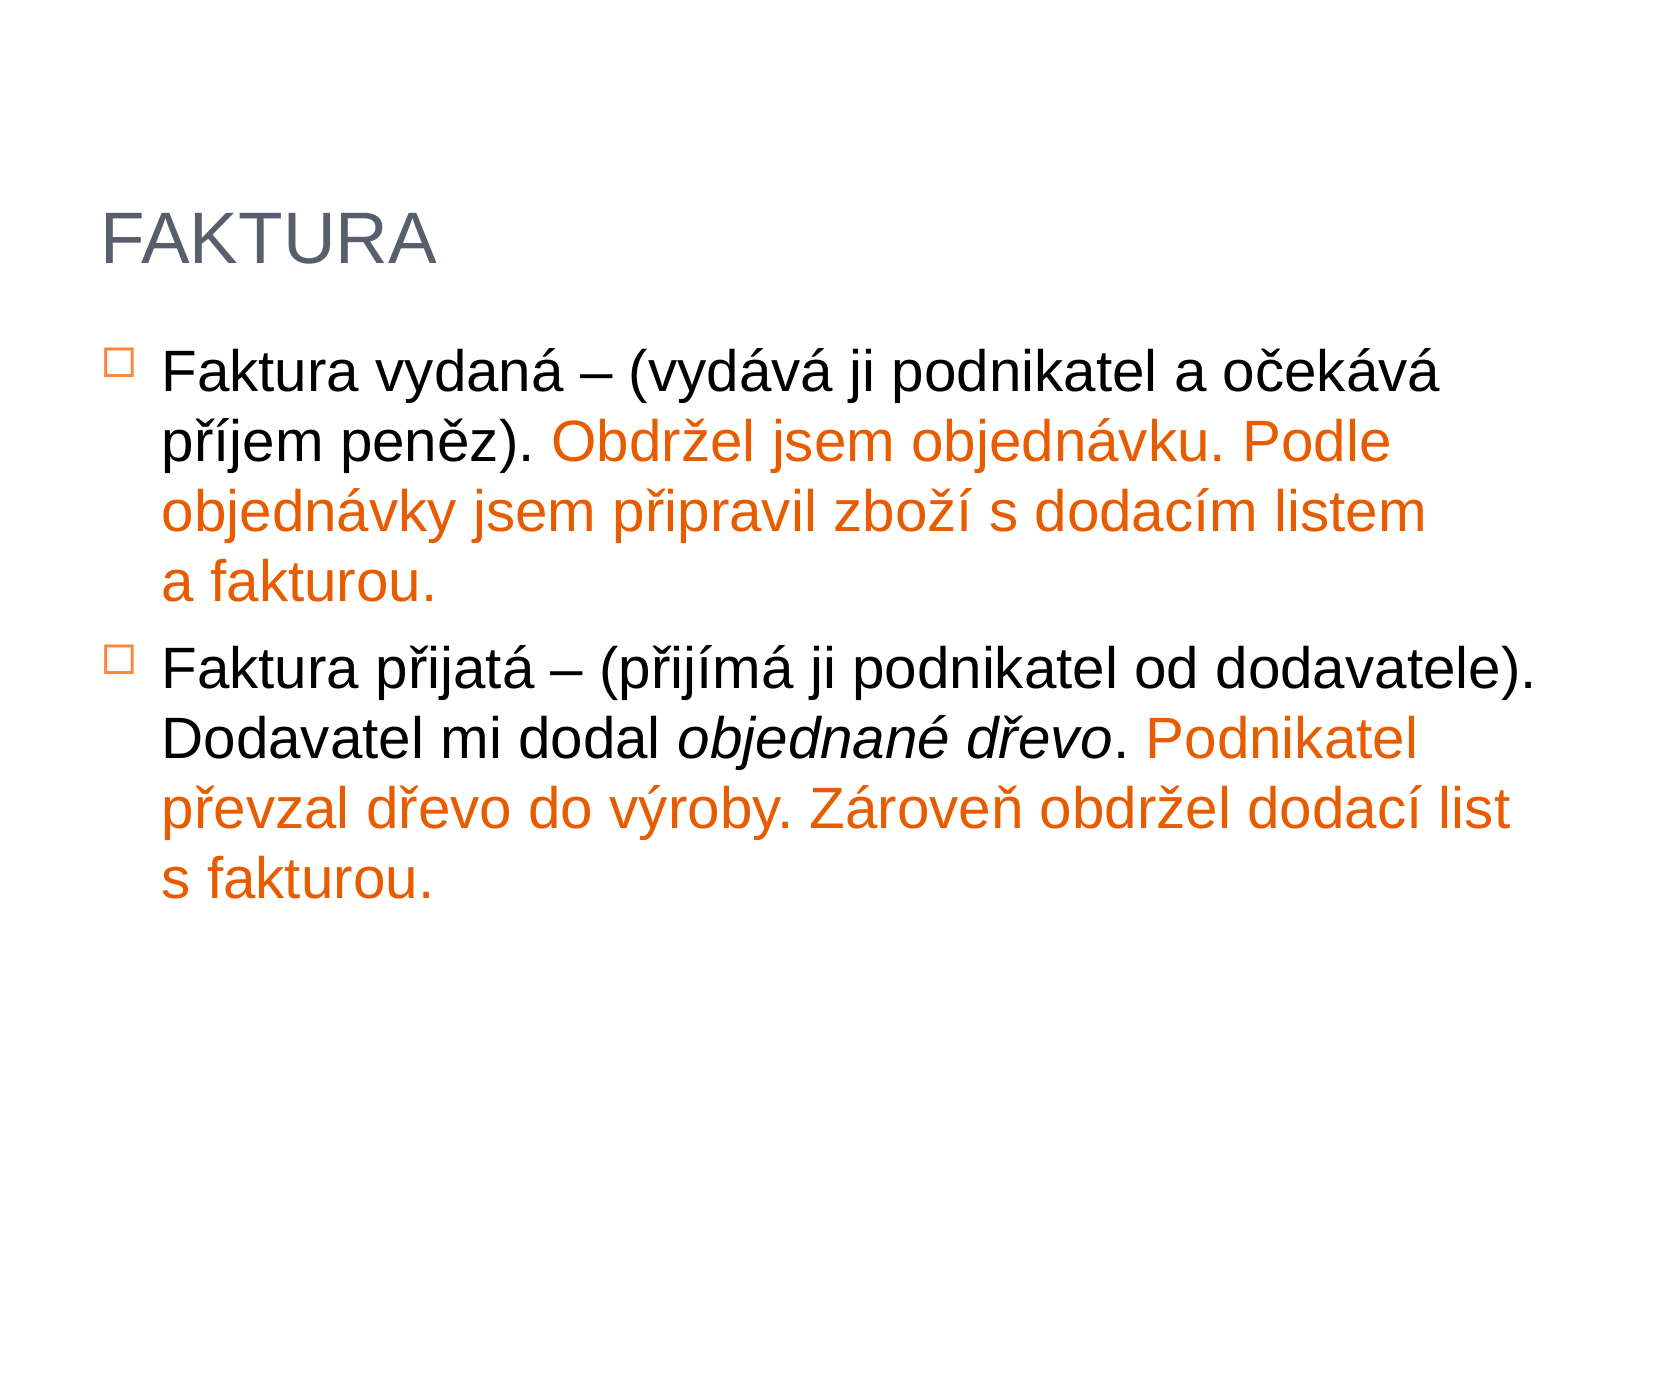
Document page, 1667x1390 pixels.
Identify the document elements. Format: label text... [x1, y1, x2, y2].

list Faktura vydaná – (vydává ji podnikatel a očekává příjem peněz). Obdržel jsem objednávku. Podle objednávky jsem připravil zboží s dodacím listem a fakturou. Faktura přijatá – (přijímá ji podnikatel od dodavatele). Dodavatel mi dodal objednané dřevo. Podnikatel převzal dřevo do výroby. Zároveň obdržel dodací list s fakturou. [83, 324, 1578, 1312]
title FAKTURA [83, 55, 1445, 288]
